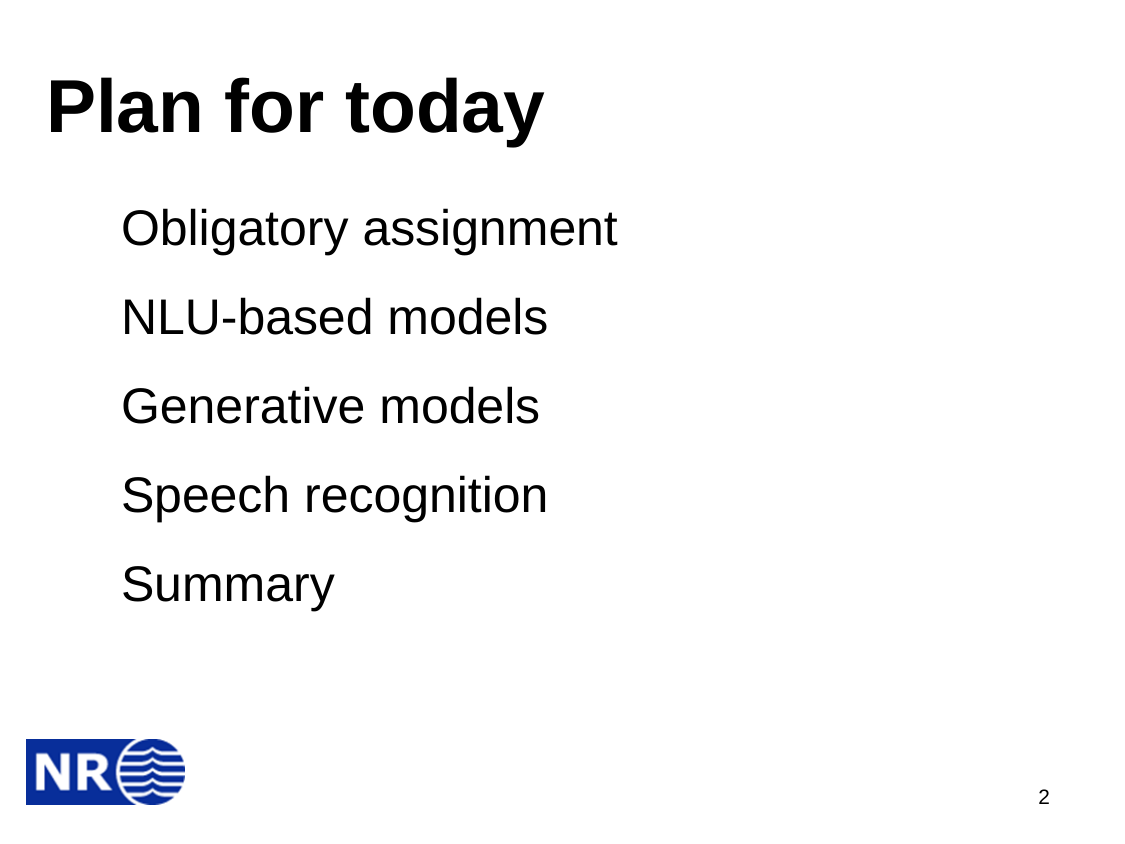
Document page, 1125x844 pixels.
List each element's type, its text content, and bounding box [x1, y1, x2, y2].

title Plan for today [30, 32, 1095, 157]
text_box [1023, 776, 1095, 811]
list Obligatory assignment NLU-based models Generative models Speech recognition Summary [30, 187, 748, 694]
